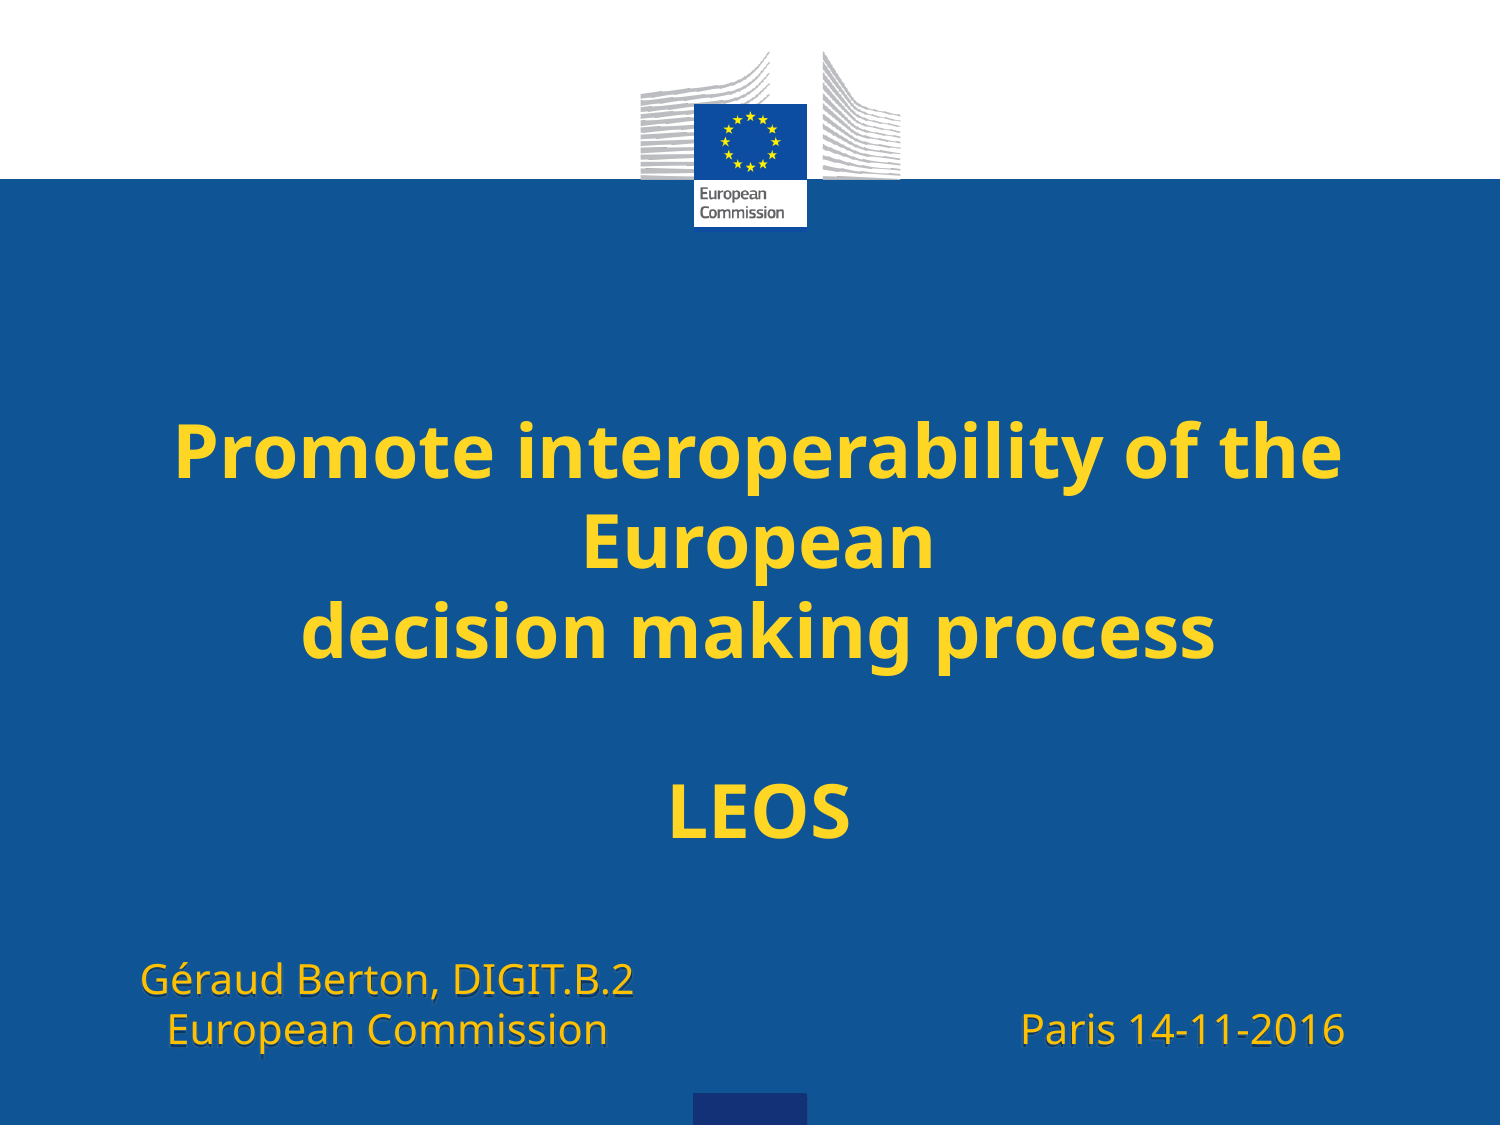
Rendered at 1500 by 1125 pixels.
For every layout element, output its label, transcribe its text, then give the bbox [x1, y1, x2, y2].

list Paris 14-11-2016 [936, 683, 1374, 1125]
title Promote interoperability of the European decision making process LEOS [148, 397, 1369, 774]
text_box Géraud Berton, DIGIT.B.2 European Commission [77, 952, 642, 1053]
